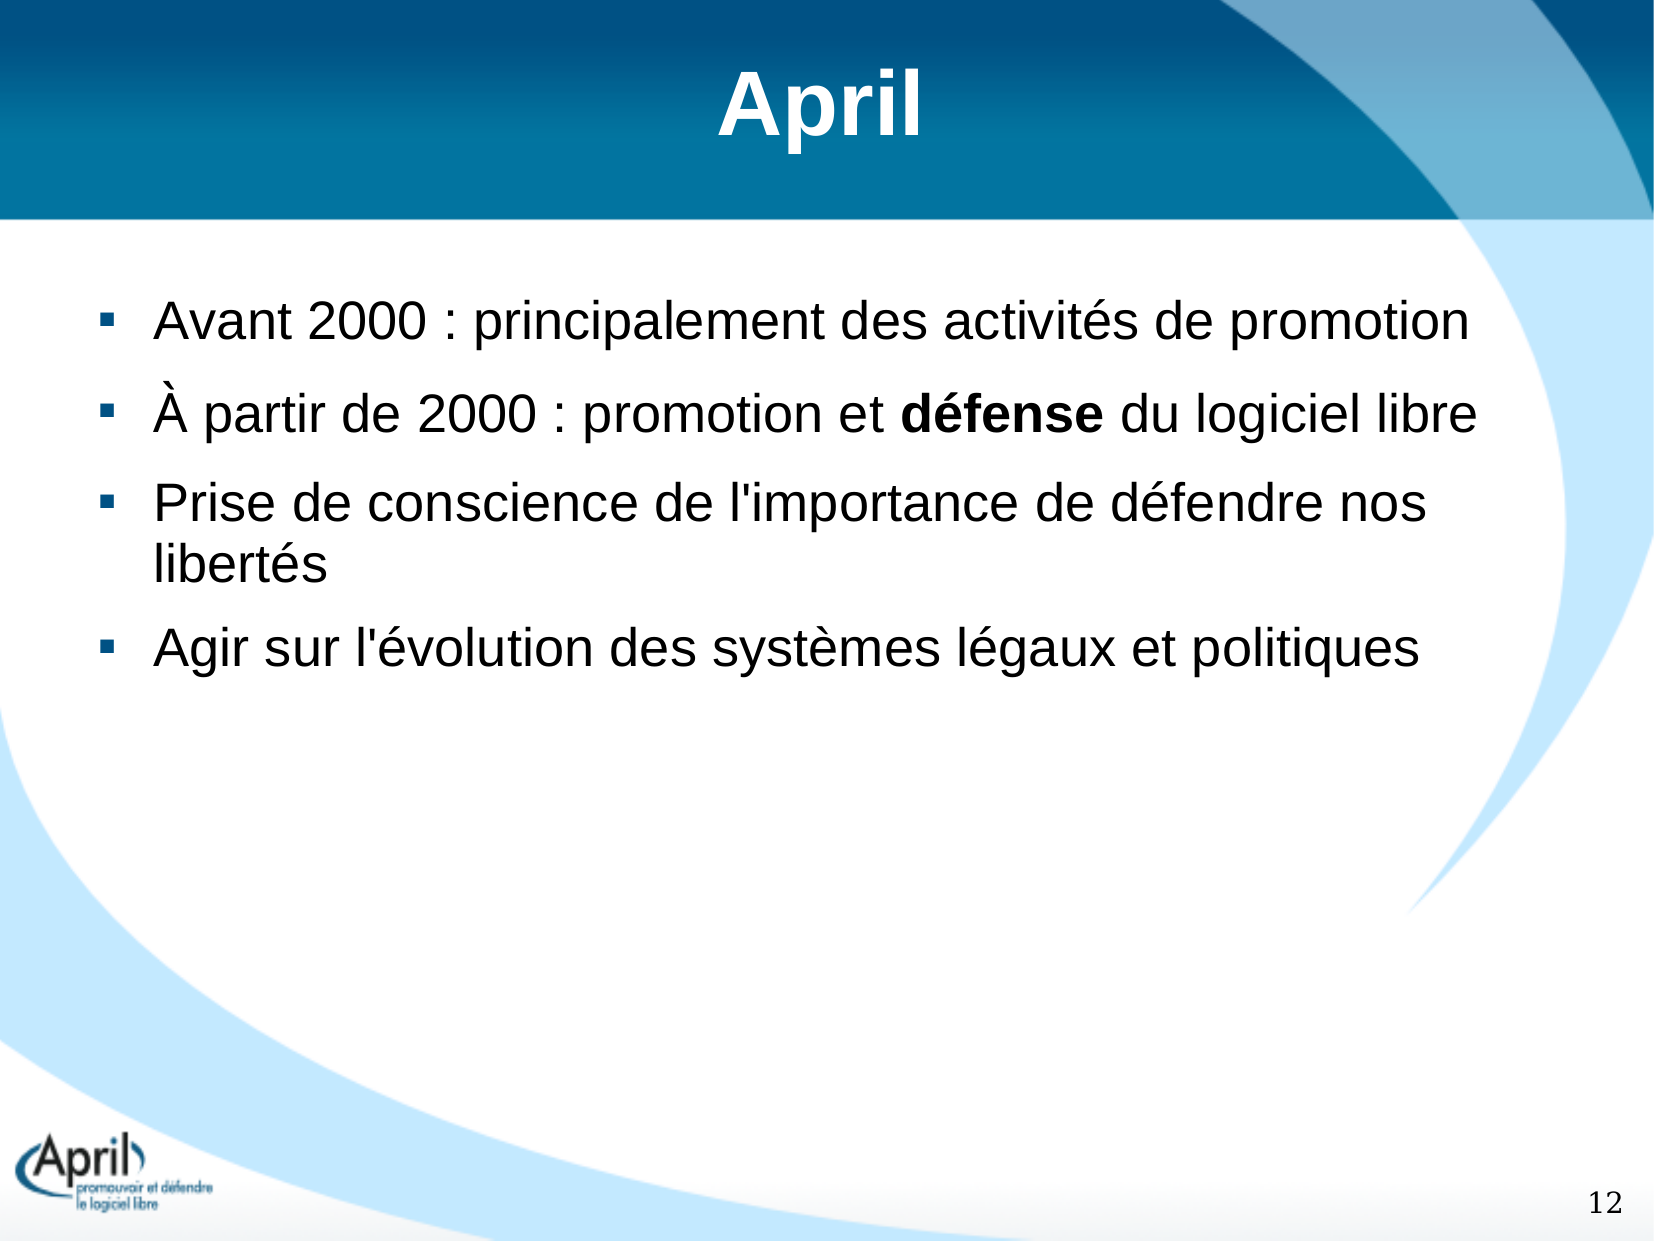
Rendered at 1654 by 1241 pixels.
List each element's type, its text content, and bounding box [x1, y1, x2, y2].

list Avant 2000 : principalement des activités de promotion À partir de 2000 : promotion et défense du logiciel libre Prise de conscience de l'importance de défendre nos libertés Agir sur l'évolution des systèmes légaux et politiques [82, 290, 1571, 1094]
picture [0, 0, 1654, 1241]
title April [76, 7, 1565, 200]
